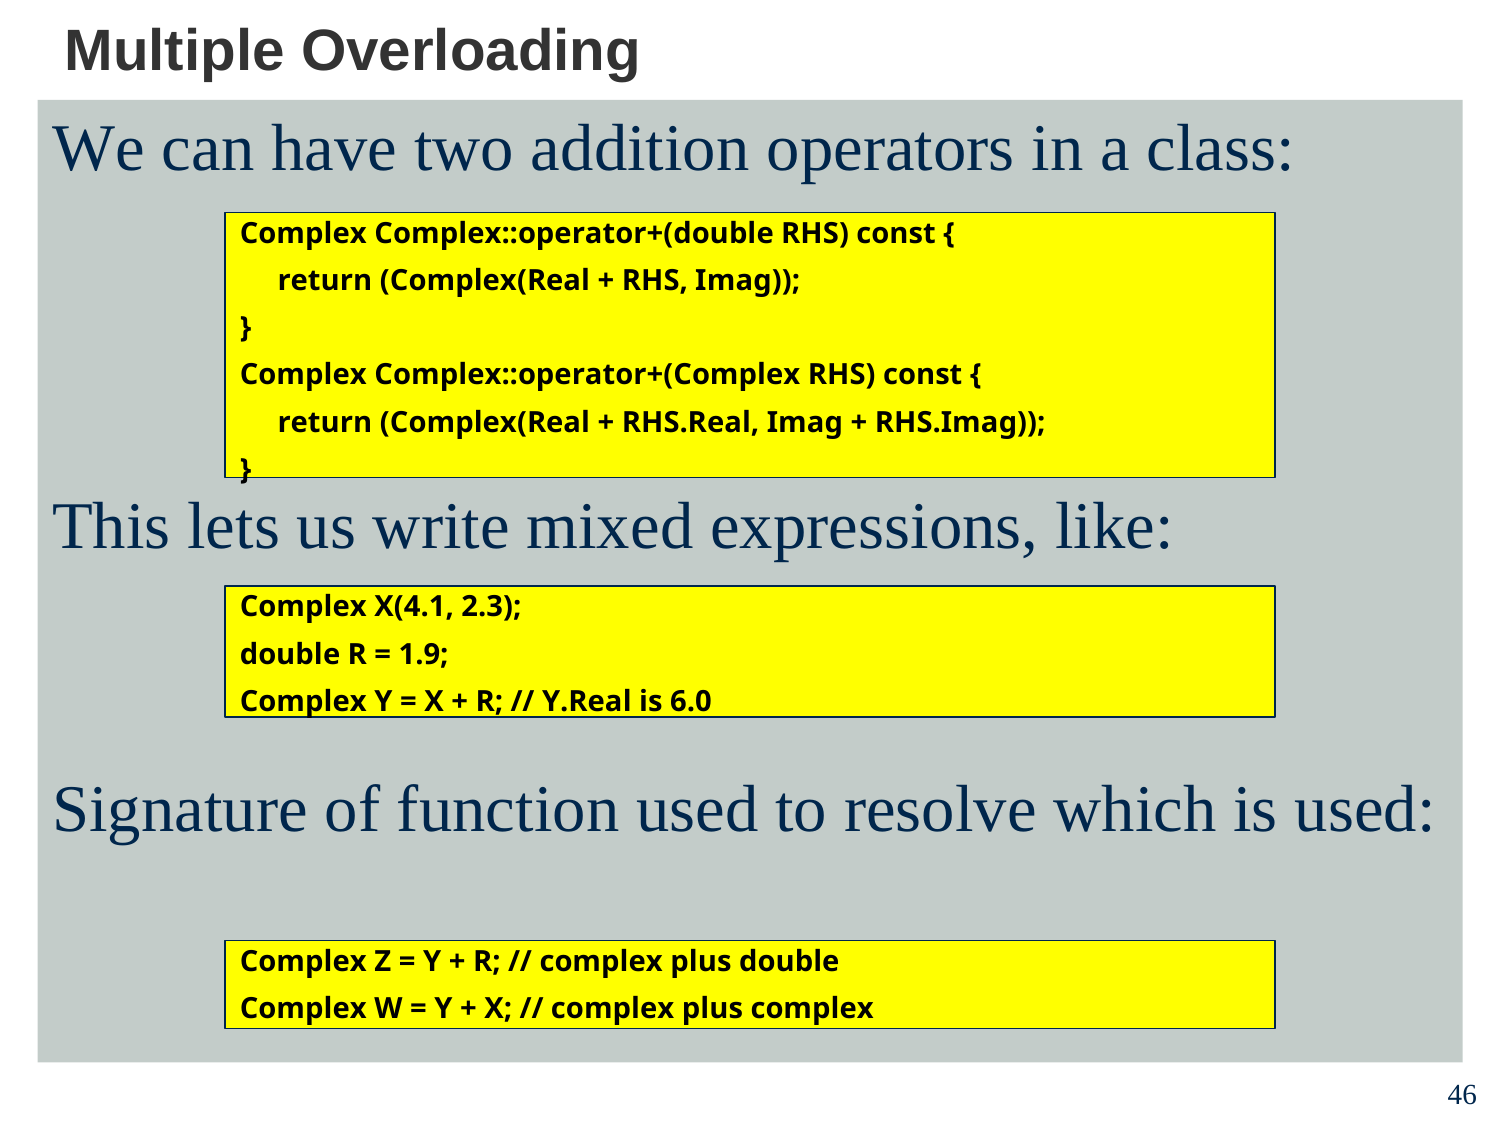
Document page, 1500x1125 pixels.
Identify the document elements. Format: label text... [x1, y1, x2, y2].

text_box Complex Z = Y + R; // complex plus double Complex W = Y + X; // complex plus complex [224, 940, 1275, 1038]
list We can have two addition operators in a class: This lets us write mixed expressions, like: Signature of function used to resolve which is used: [37, 99, 1463, 1063]
text_box Complex X(4.1, 2.3); double R = 1.9; Complex Y = X + R; // Y.Real is 6.0 [224, 586, 1275, 728]
text_box Complex Complex::operator+(double RHS) const { return (Complex(Real + RHS, Imag)); } Complex Complex::operator+(Complex RHS) const { return (Complex(Real + RHS.Real, Imag + RHS.Imag)); } [224, 212, 1275, 516]
title Multiple Overloading [49, 0, 1450, 91]
